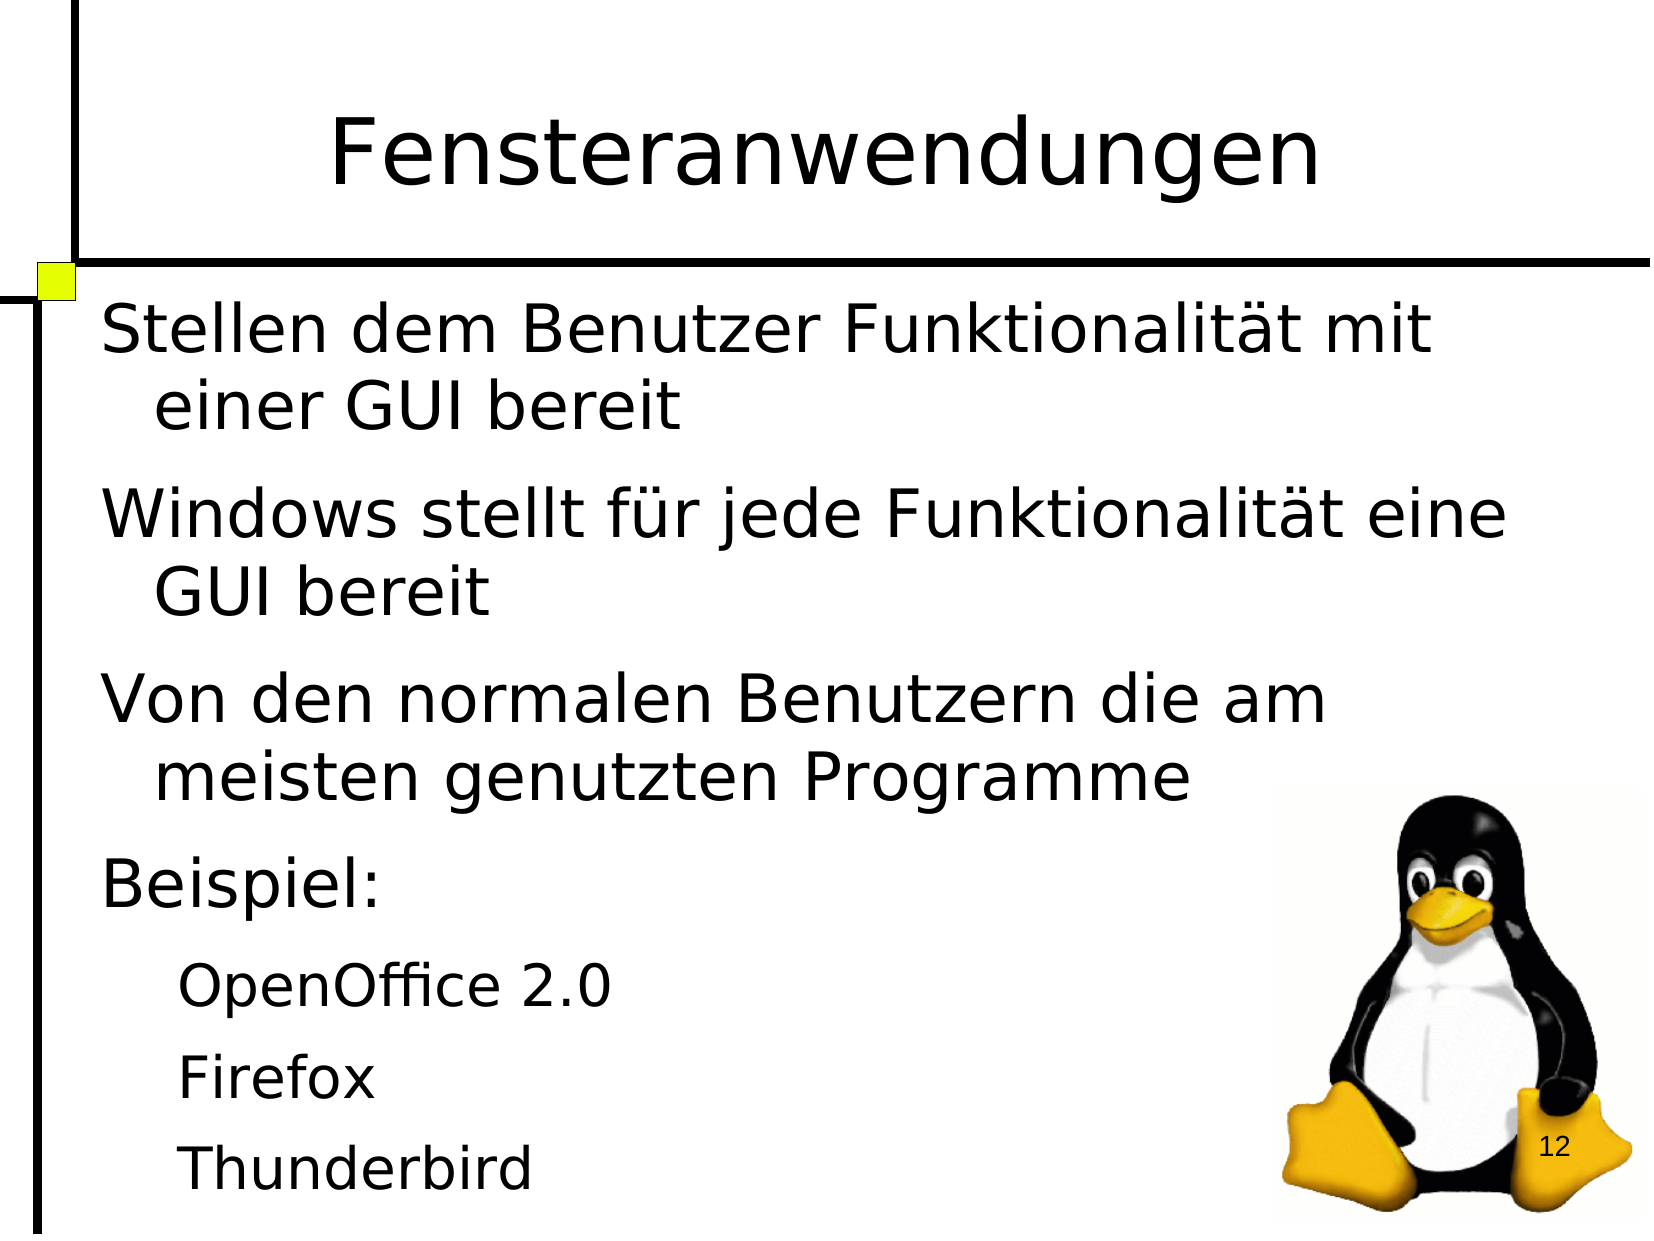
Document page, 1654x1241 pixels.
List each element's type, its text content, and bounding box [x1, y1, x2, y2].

list Stellen dem Benutzer Funktionalität mit einer GUI bereit Windows stellt für jede Funktionalität eine GUI bereit Von den normalen Benutzern die am meisten genutzten Programme Beispiel: OpenOffice 2.0 Firefox Thunderbird [82, 290, 1571, 1204]
title Fensteranwendungen [82, 49, 1571, 257]
picture [1275, 787, 1642, 1223]
